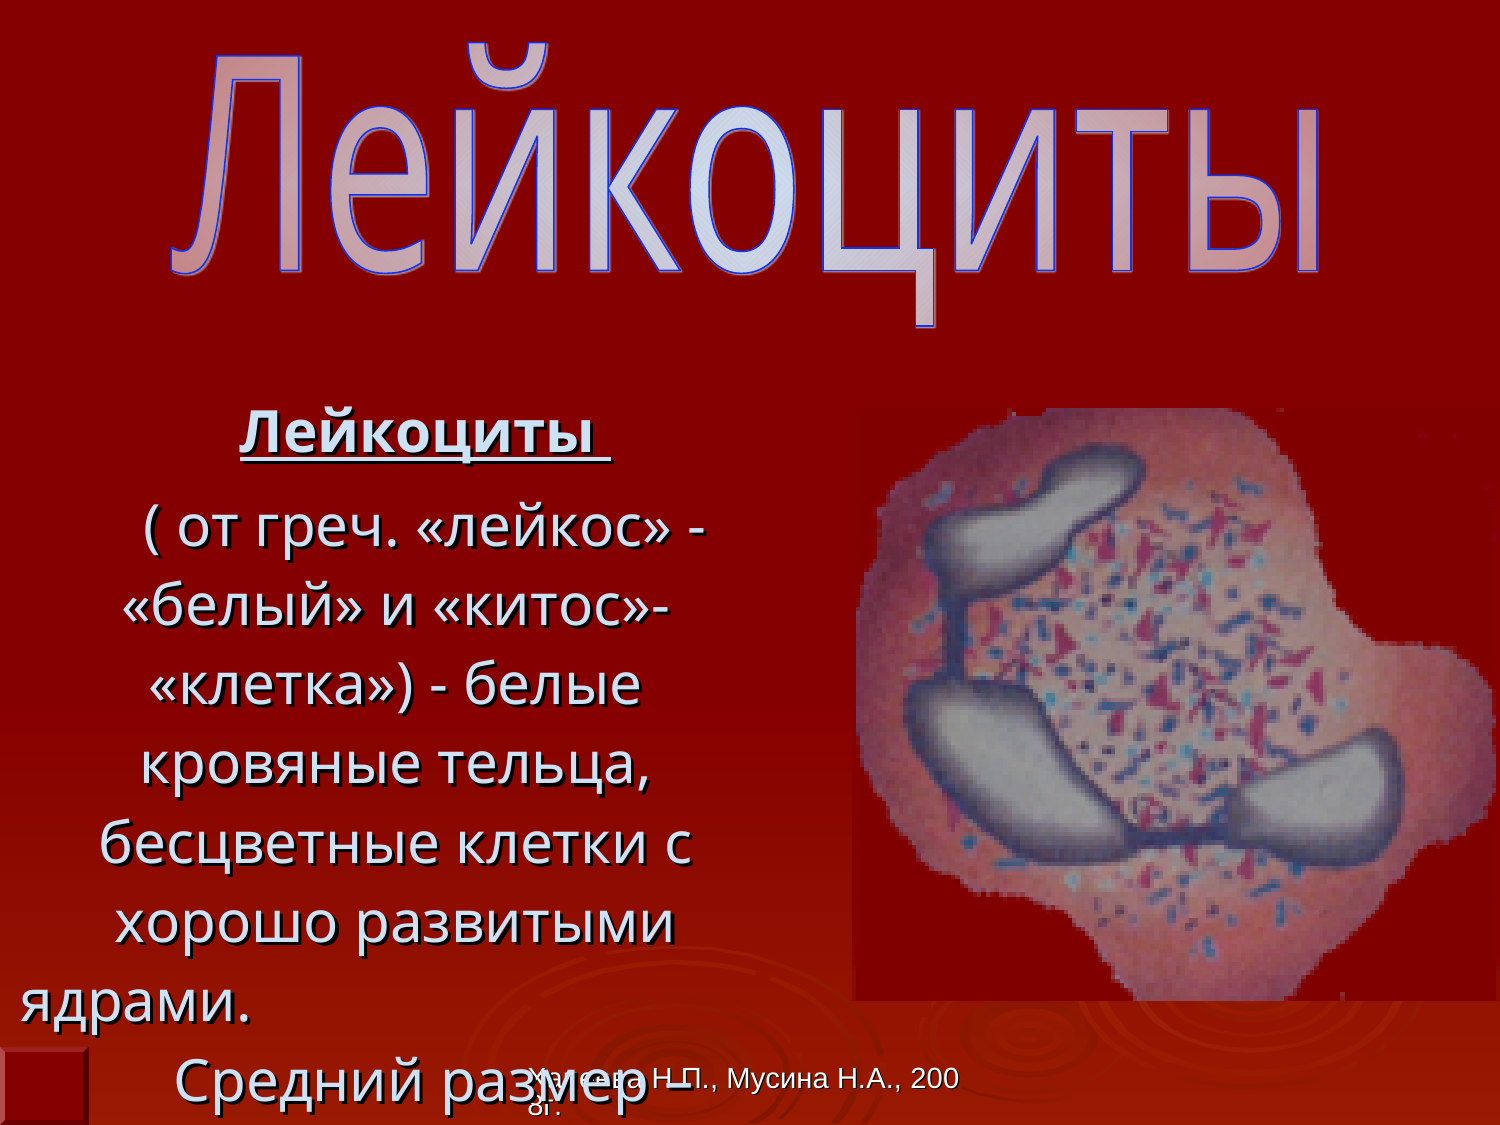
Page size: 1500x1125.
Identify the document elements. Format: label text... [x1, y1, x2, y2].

text_box Лейкоциты [955, 109, 1055, 271]
list Лейкоциты ( от греч. «лейкос» - «белый» и «китос»- «клетка») - белые кровяные тельца, бесцветные клетки с хорошо развитыми ядрами. Средний размер – 9мкм. [0, 382, 792, 1115]
text_box Лейкоциты [467, 42, 546, 89]
text_box Лейкоциты [330, 106, 427, 274]
text_box Лейкоциты [1076, 109, 1168, 271]
text_box Лейкоциты [689, 106, 794, 274]
text_box Лейкоциты [1298, 109, 1317, 271]
text_box Лейкоциты [171, 55, 299, 274]
text_box [1, 1046, 89, 1125]
picture [852, 408, 1500, 1001]
text_box Лейкоциты [455, 109, 554, 271]
text_box Лейкоциты [822, 109, 934, 327]
text_box Лейкоциты [589, 109, 681, 271]
text_box Лейкоциты [1189, 109, 1280, 271]
